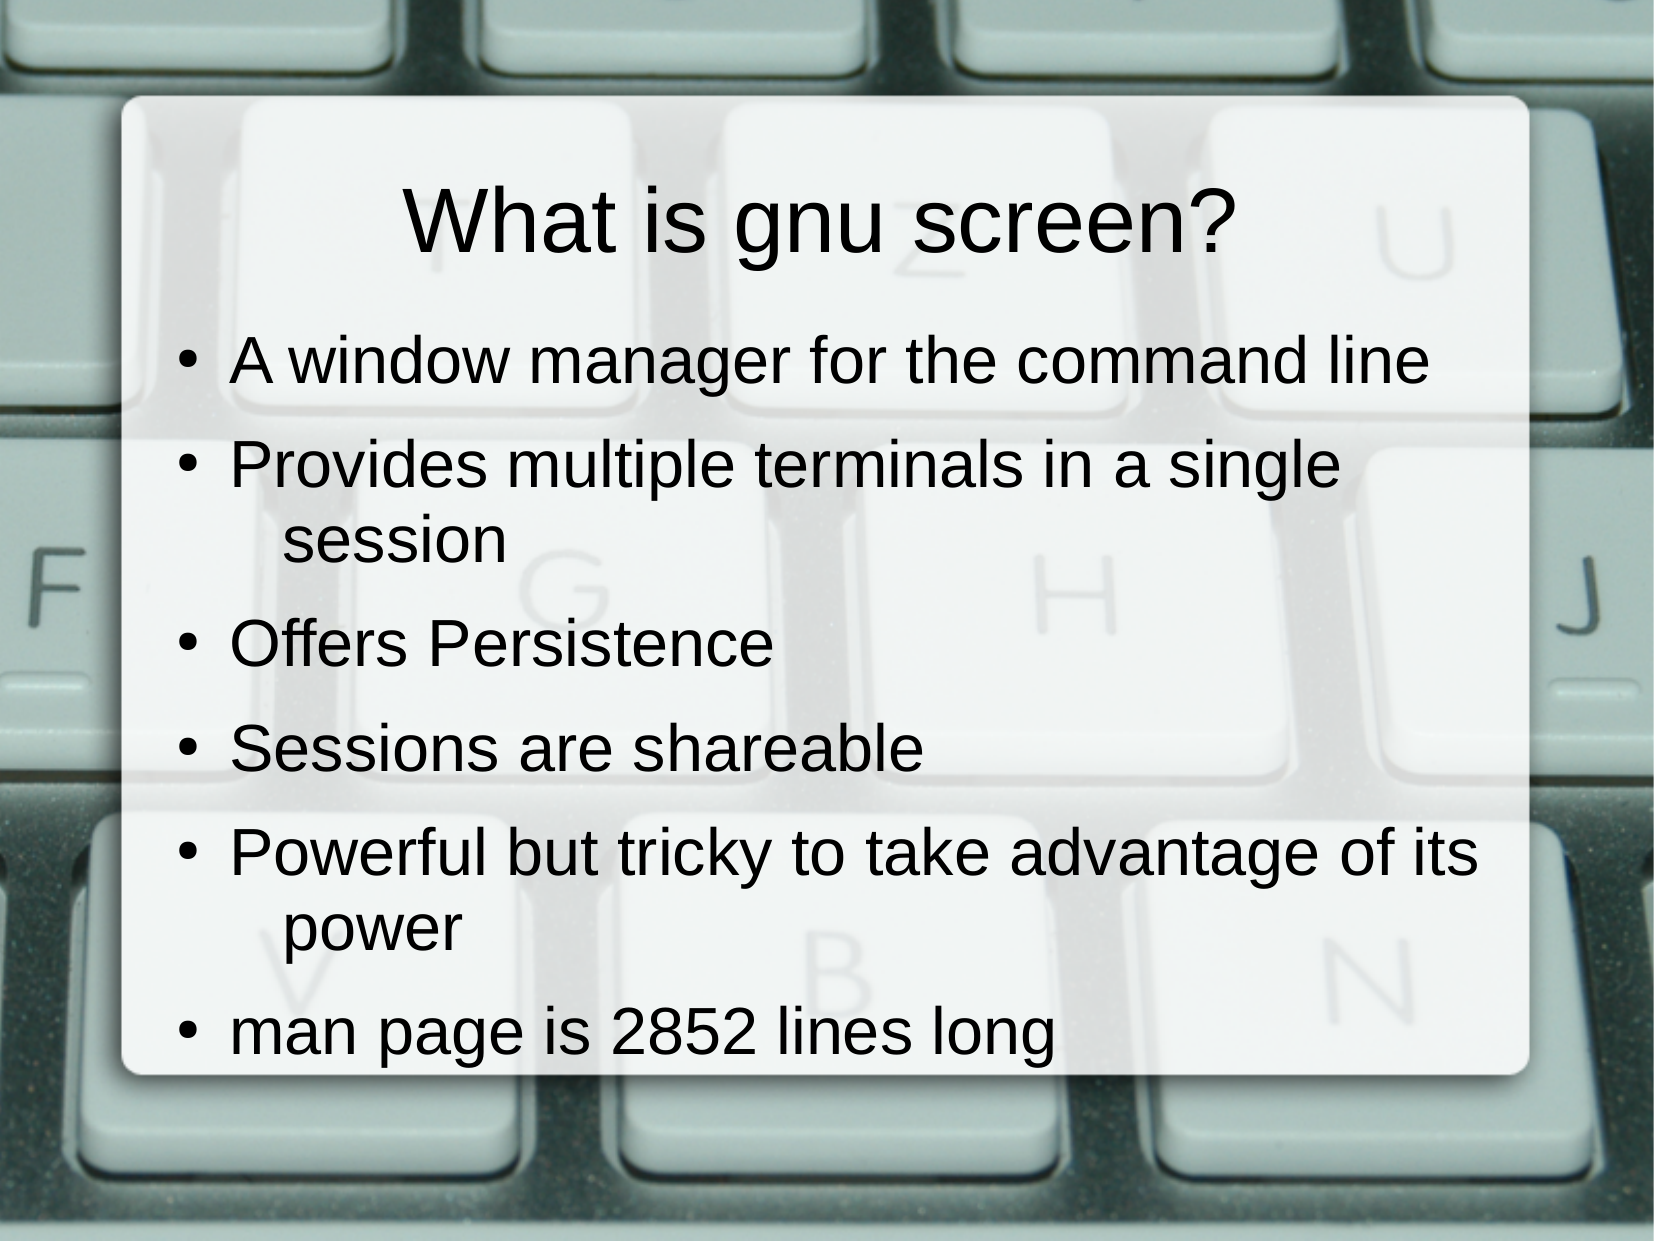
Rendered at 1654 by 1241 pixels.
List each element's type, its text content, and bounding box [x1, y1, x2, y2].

picture [0, 0, 1654, 1241]
title What is gnu screen? [135, 125, 1506, 318]
list A window manager for the command line Provides multiple terminals in a single session Offers Persistence Sessions are shareable Powerful but tricky to take advantage of its power man page is 2852 lines long [140, 323, 1499, 1127]
